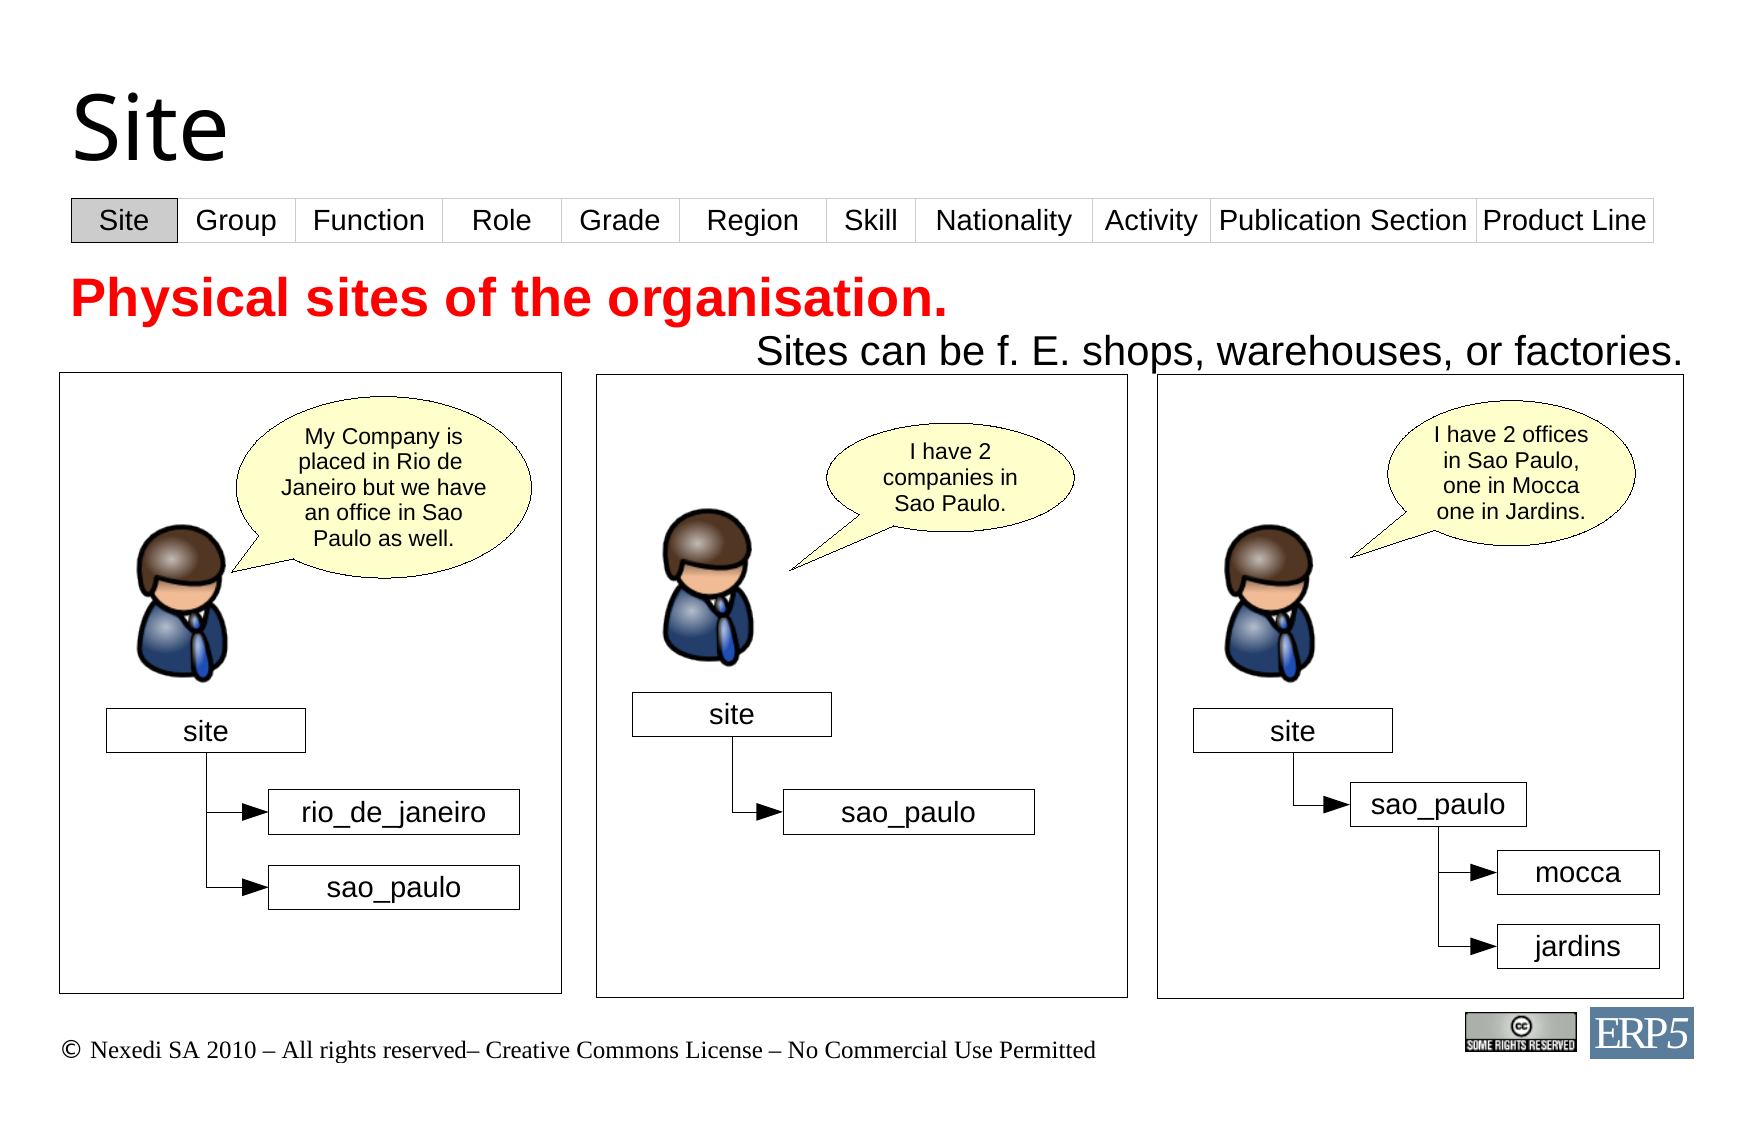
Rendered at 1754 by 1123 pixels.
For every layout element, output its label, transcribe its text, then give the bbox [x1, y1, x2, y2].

text_box My Company is placed in Rio de Janeiro but we have an office in Sao Paulo as well. [236, 396, 532, 579]
picture [1465, 1012, 1577, 1052]
text_box Skill [826, 198, 915, 243]
text_box rio_de_janeiro [268, 789, 520, 835]
picture [625, 503, 792, 670]
text_box Publication Section [1210, 198, 1476, 243]
text_box sao_paulo [783, 789, 1035, 835]
title Site [71, 63, 1707, 187]
text_box Sites can be f. E. shops, warehouses, or factories. [755, 327, 1696, 375]
text_box Function [295, 198, 442, 243]
text_box Nationality [915, 198, 1092, 243]
text_box I have 2 offices in Sao Paulo, one in Mocca one in Jardins. [1353, 400, 1636, 557]
text_box site [1193, 708, 1393, 753]
text_box sao_paulo [1350, 782, 1527, 827]
text_box Activity [1092, 198, 1210, 243]
text_box Group [178, 198, 295, 243]
text_box site [632, 692, 832, 737]
text_box Physical sites of the organisation. [70, 259, 980, 335]
text_box Site [71, 198, 178, 243]
text_box Region [679, 198, 826, 243]
text_box site [106, 708, 306, 753]
picture [99, 519, 266, 686]
text_box Product Line [1476, 198, 1654, 243]
text_box mocca [1497, 850, 1660, 895]
text_box jardins [1497, 924, 1660, 969]
text_box sao_paulo [268, 865, 520, 910]
text_box Role [442, 198, 561, 243]
text_box I have 2 companies in Sao Paulo. [792, 423, 1075, 570]
picture [1187, 519, 1353, 686]
text_box Grade [561, 198, 679, 243]
